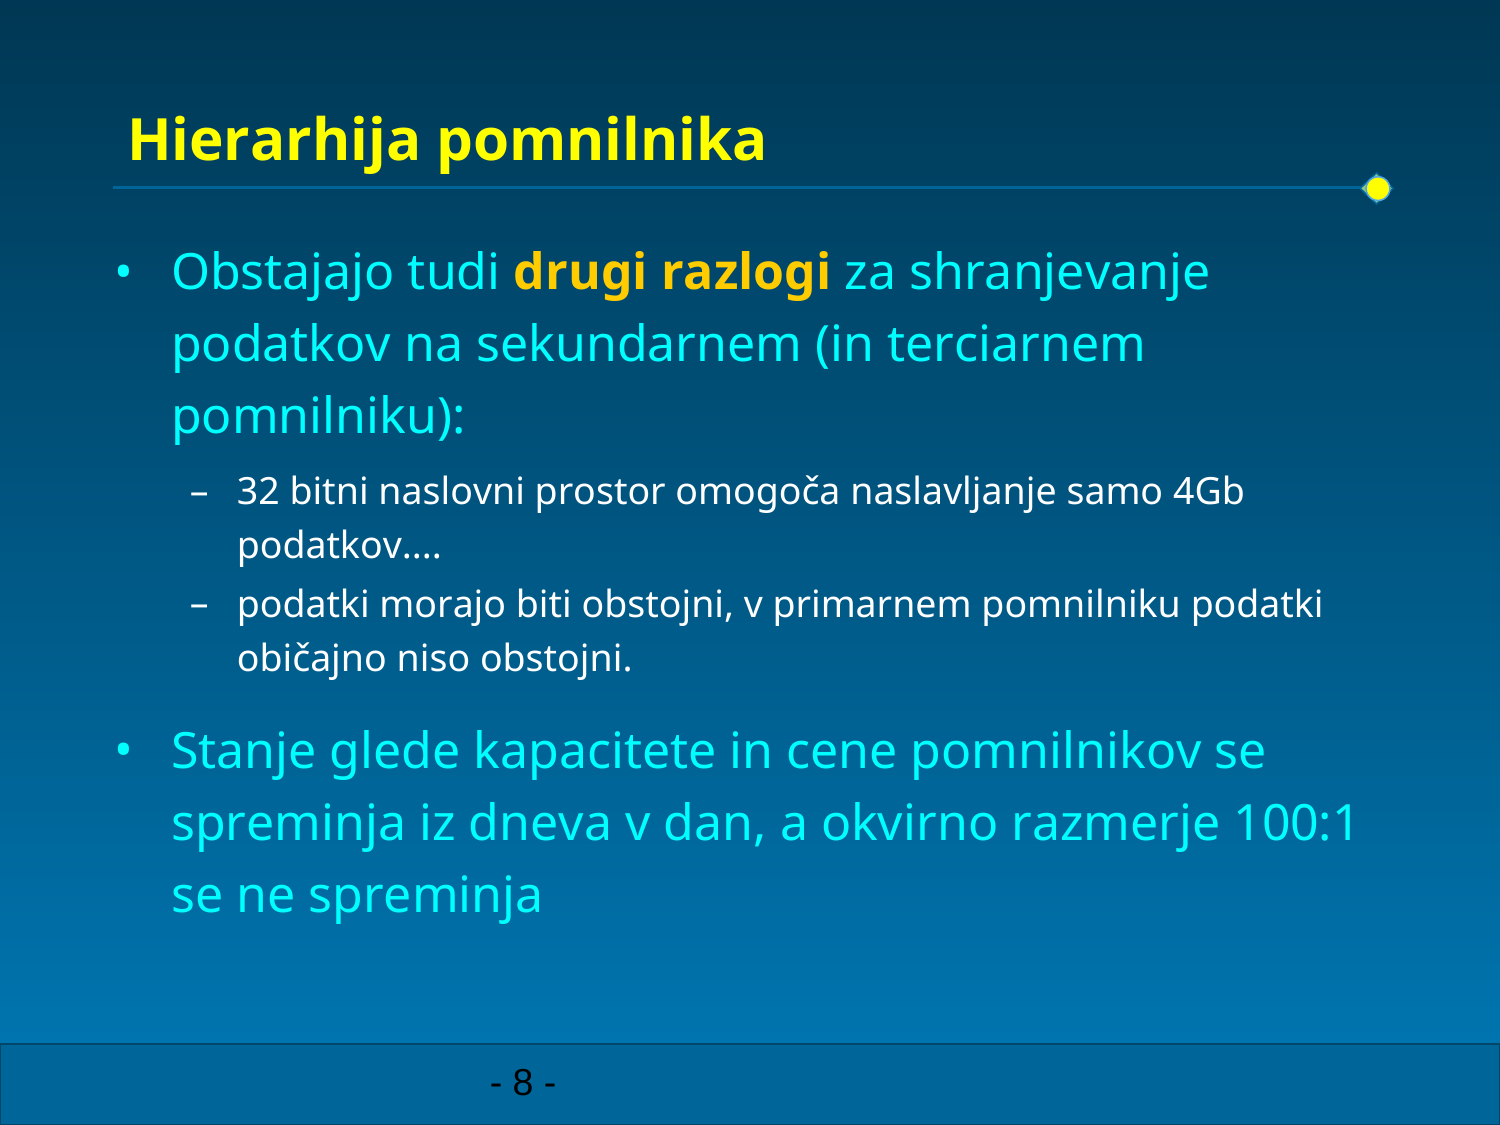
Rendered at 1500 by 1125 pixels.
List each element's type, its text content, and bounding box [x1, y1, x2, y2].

list Obstajajo tudi drugi razlogi za shranjevanje podatkov na sekundarnem (in terciarnem pomnilniku): 32 bitni naslovni prostor omogoča naslavljanje samo 4Gb podatkov.... podatki morajo biti obstojni, v primarnem pomnilniku podatki običajno niso obstojni. Stanje glede kapacitete in cene pomnilnikov se spreminja iz dneva v dan, a okvirno razmerje 100:1 se ne spreminja [100, 220, 1412, 1005]
title Hierarhija pomnilnika [112, 94, 1388, 181]
